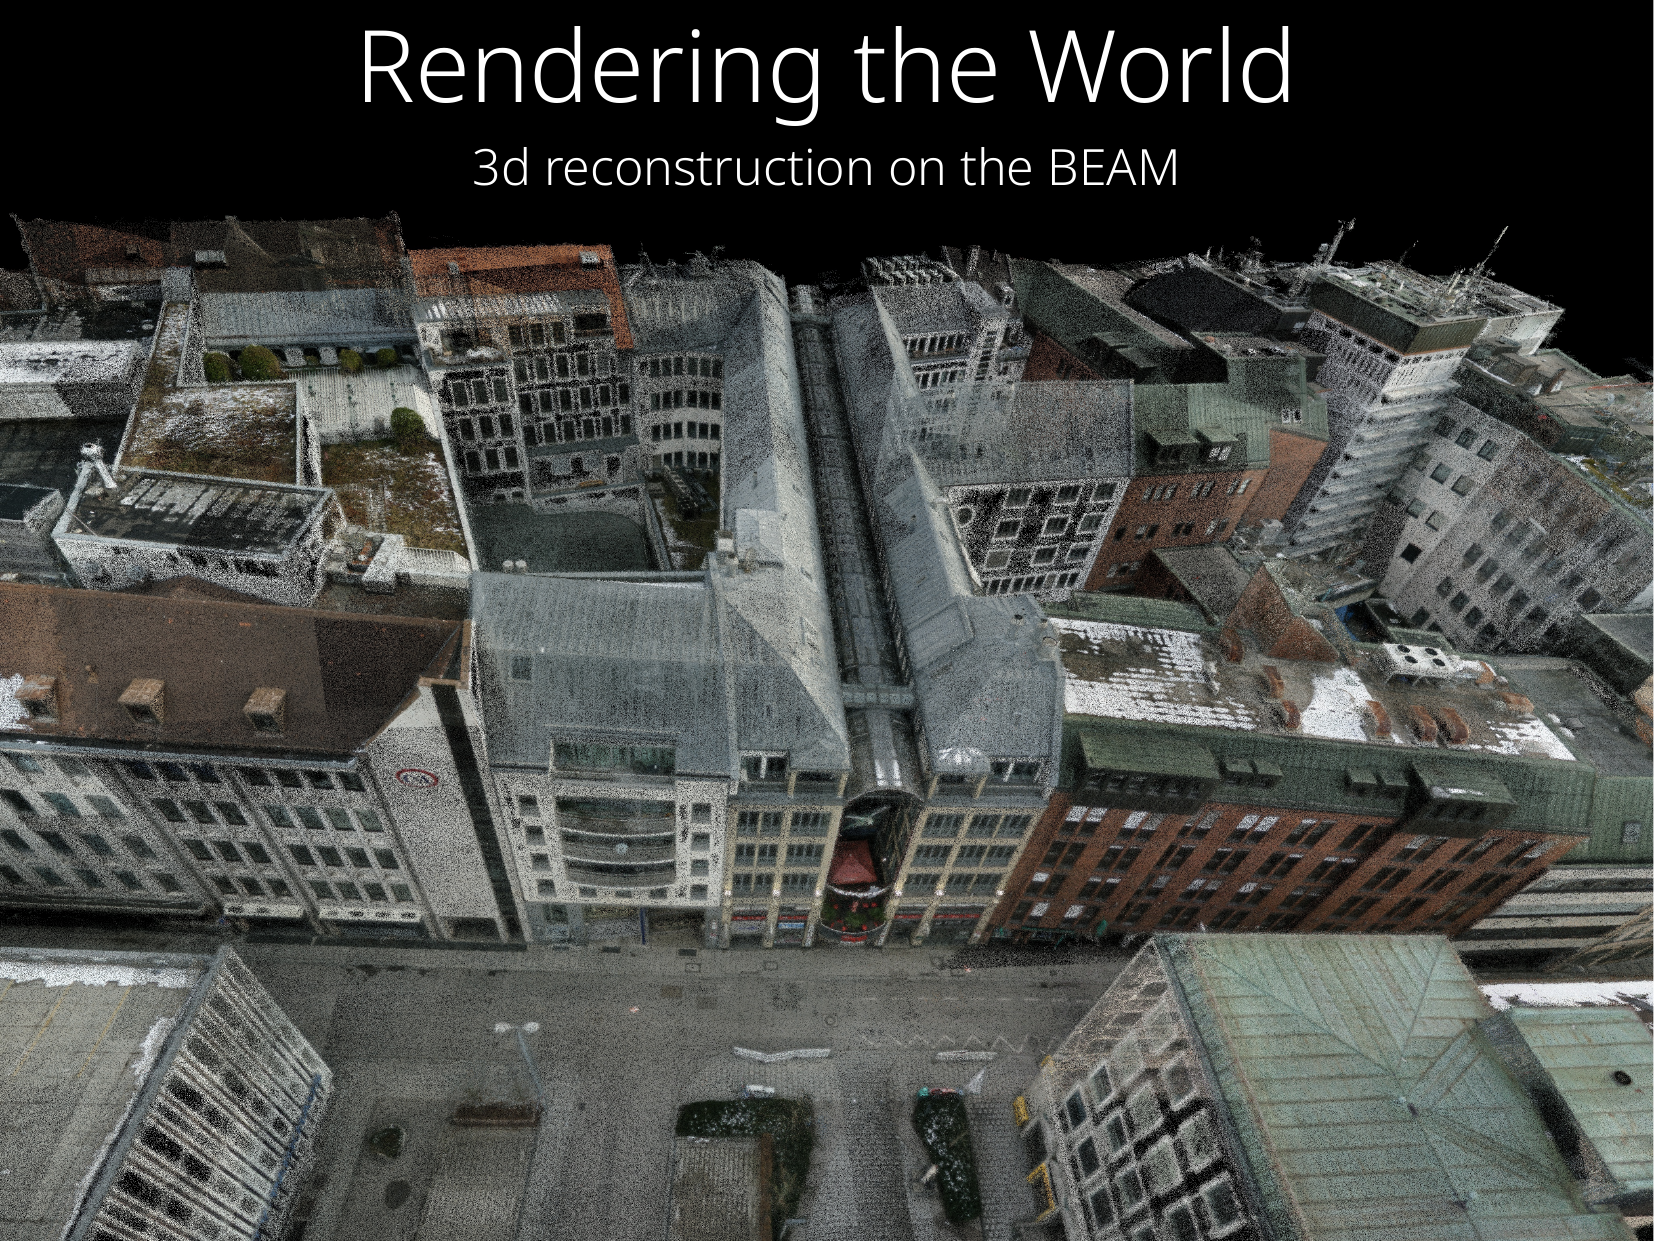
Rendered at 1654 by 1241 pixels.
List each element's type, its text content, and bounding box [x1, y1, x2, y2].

text_box Rendering the World 3d reconstruction on the BEAM [0, 0, 1654, 218]
picture [0, 218, 1654, 1241]
